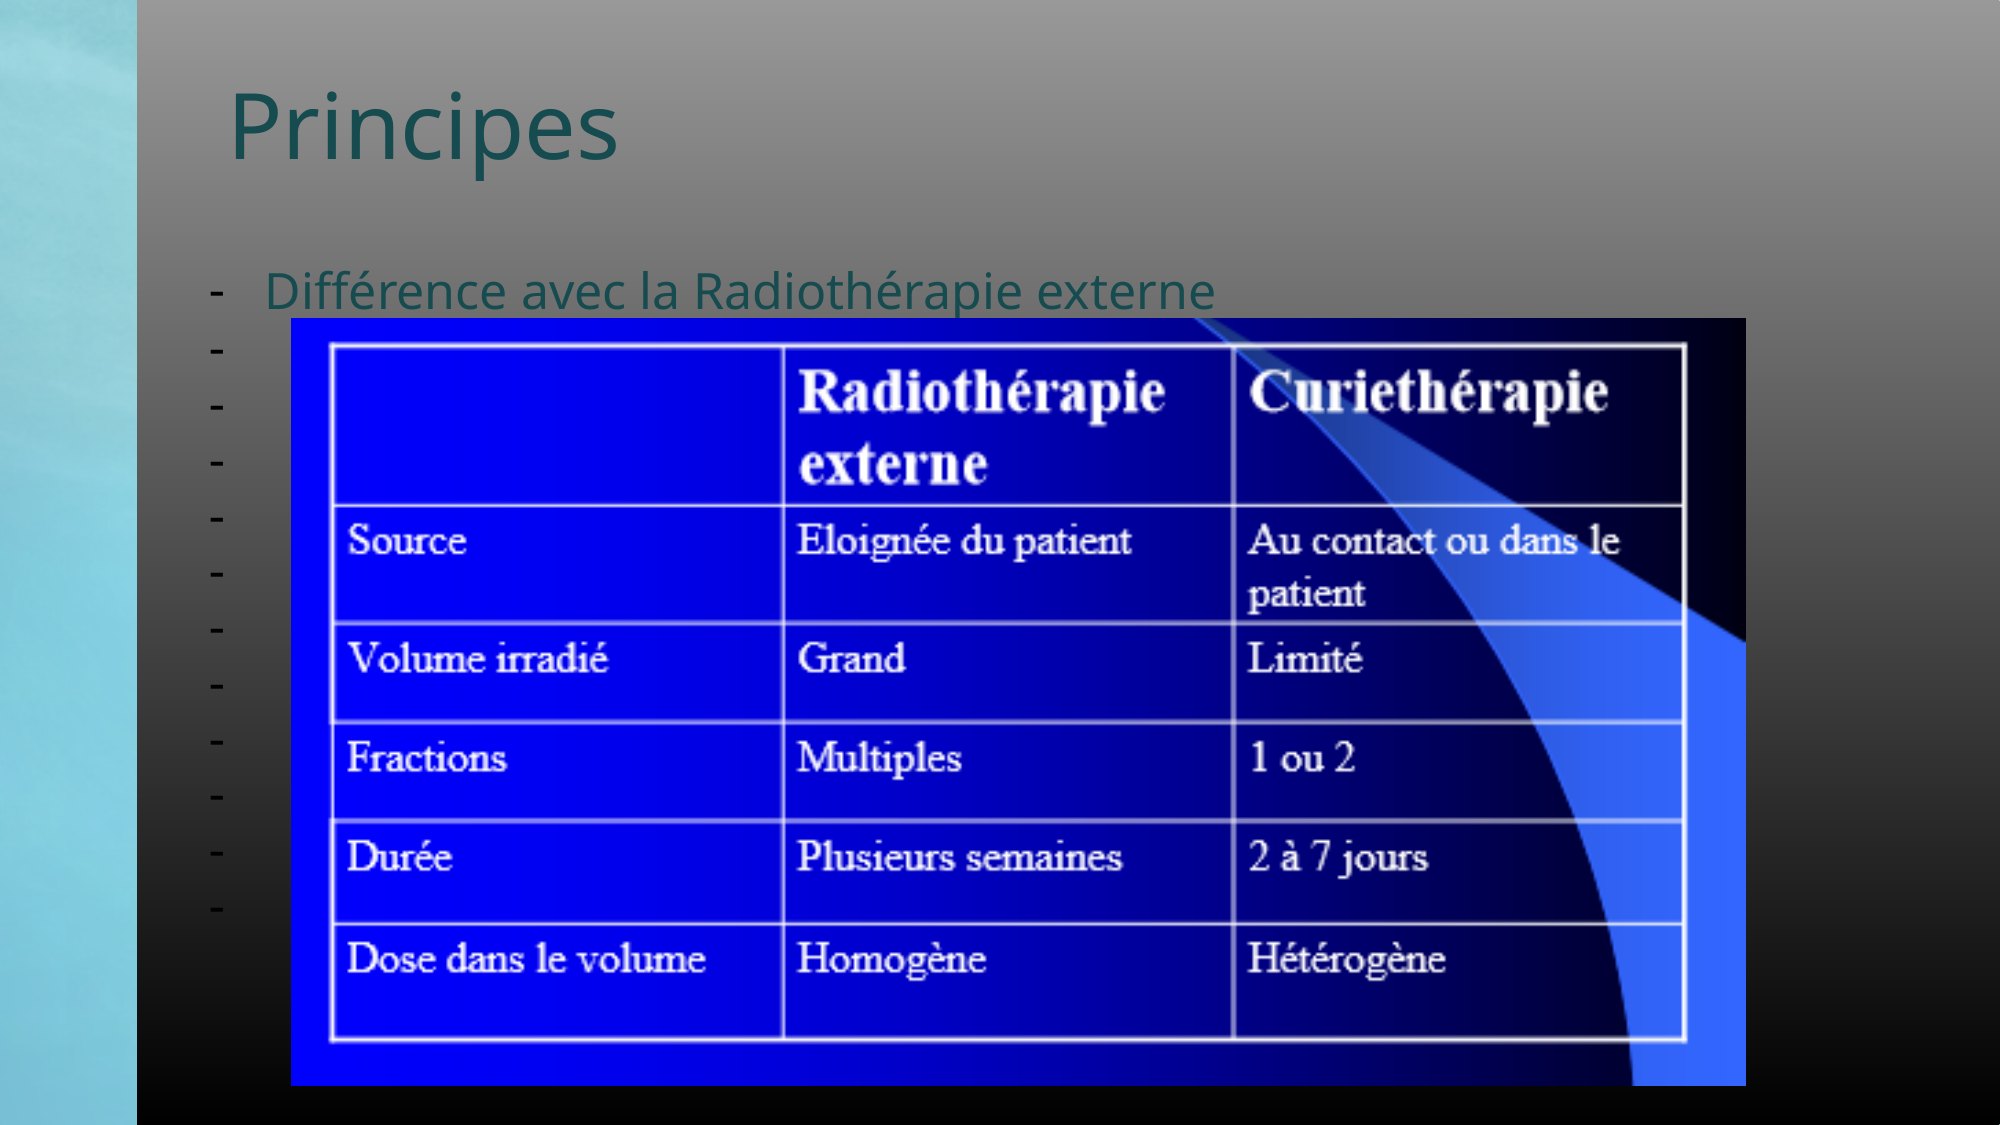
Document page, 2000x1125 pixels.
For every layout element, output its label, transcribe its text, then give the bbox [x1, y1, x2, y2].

list Différence avec la Radiothérapie externe [193, 199, 1981, 1060]
picture [291, 318, 1746, 1086]
title Principes [212, 62, 1728, 188]
